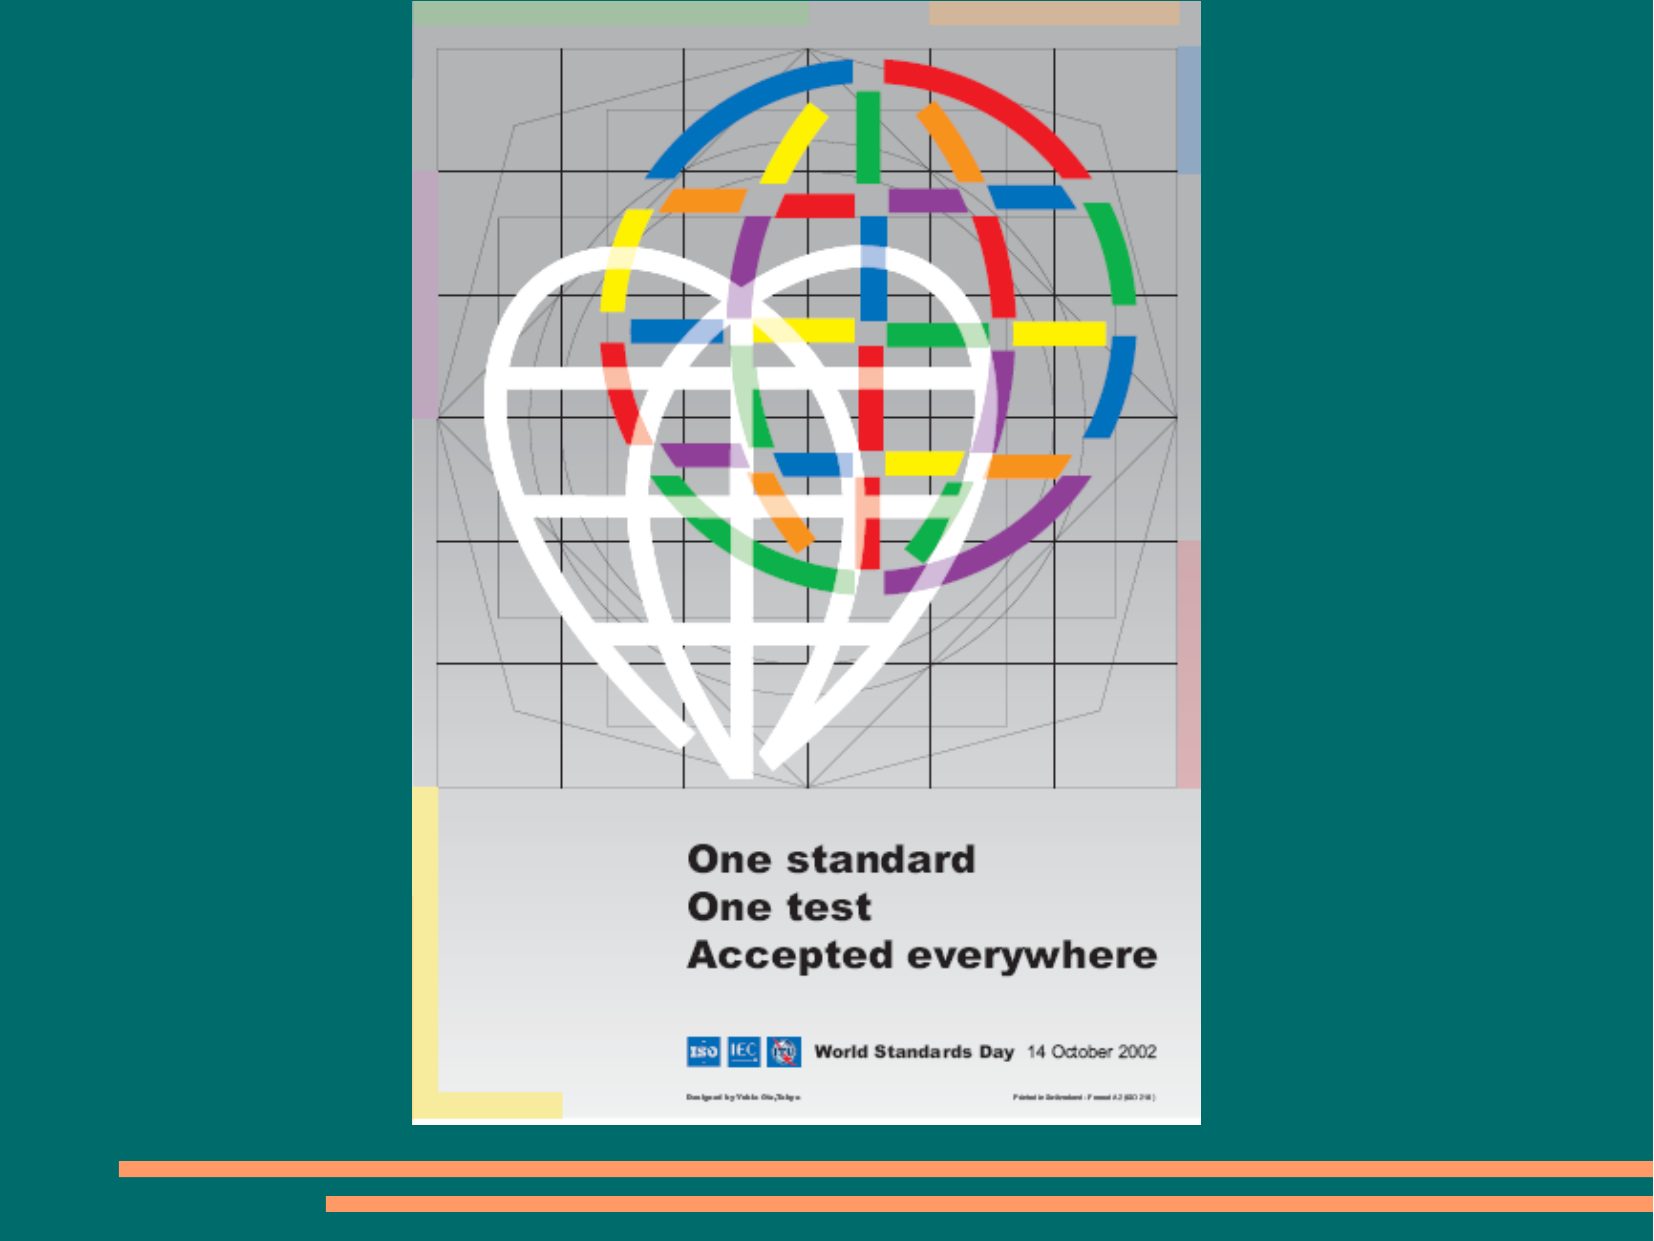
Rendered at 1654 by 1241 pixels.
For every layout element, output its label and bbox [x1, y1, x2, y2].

picture [412, 1, 1201, 1126]
